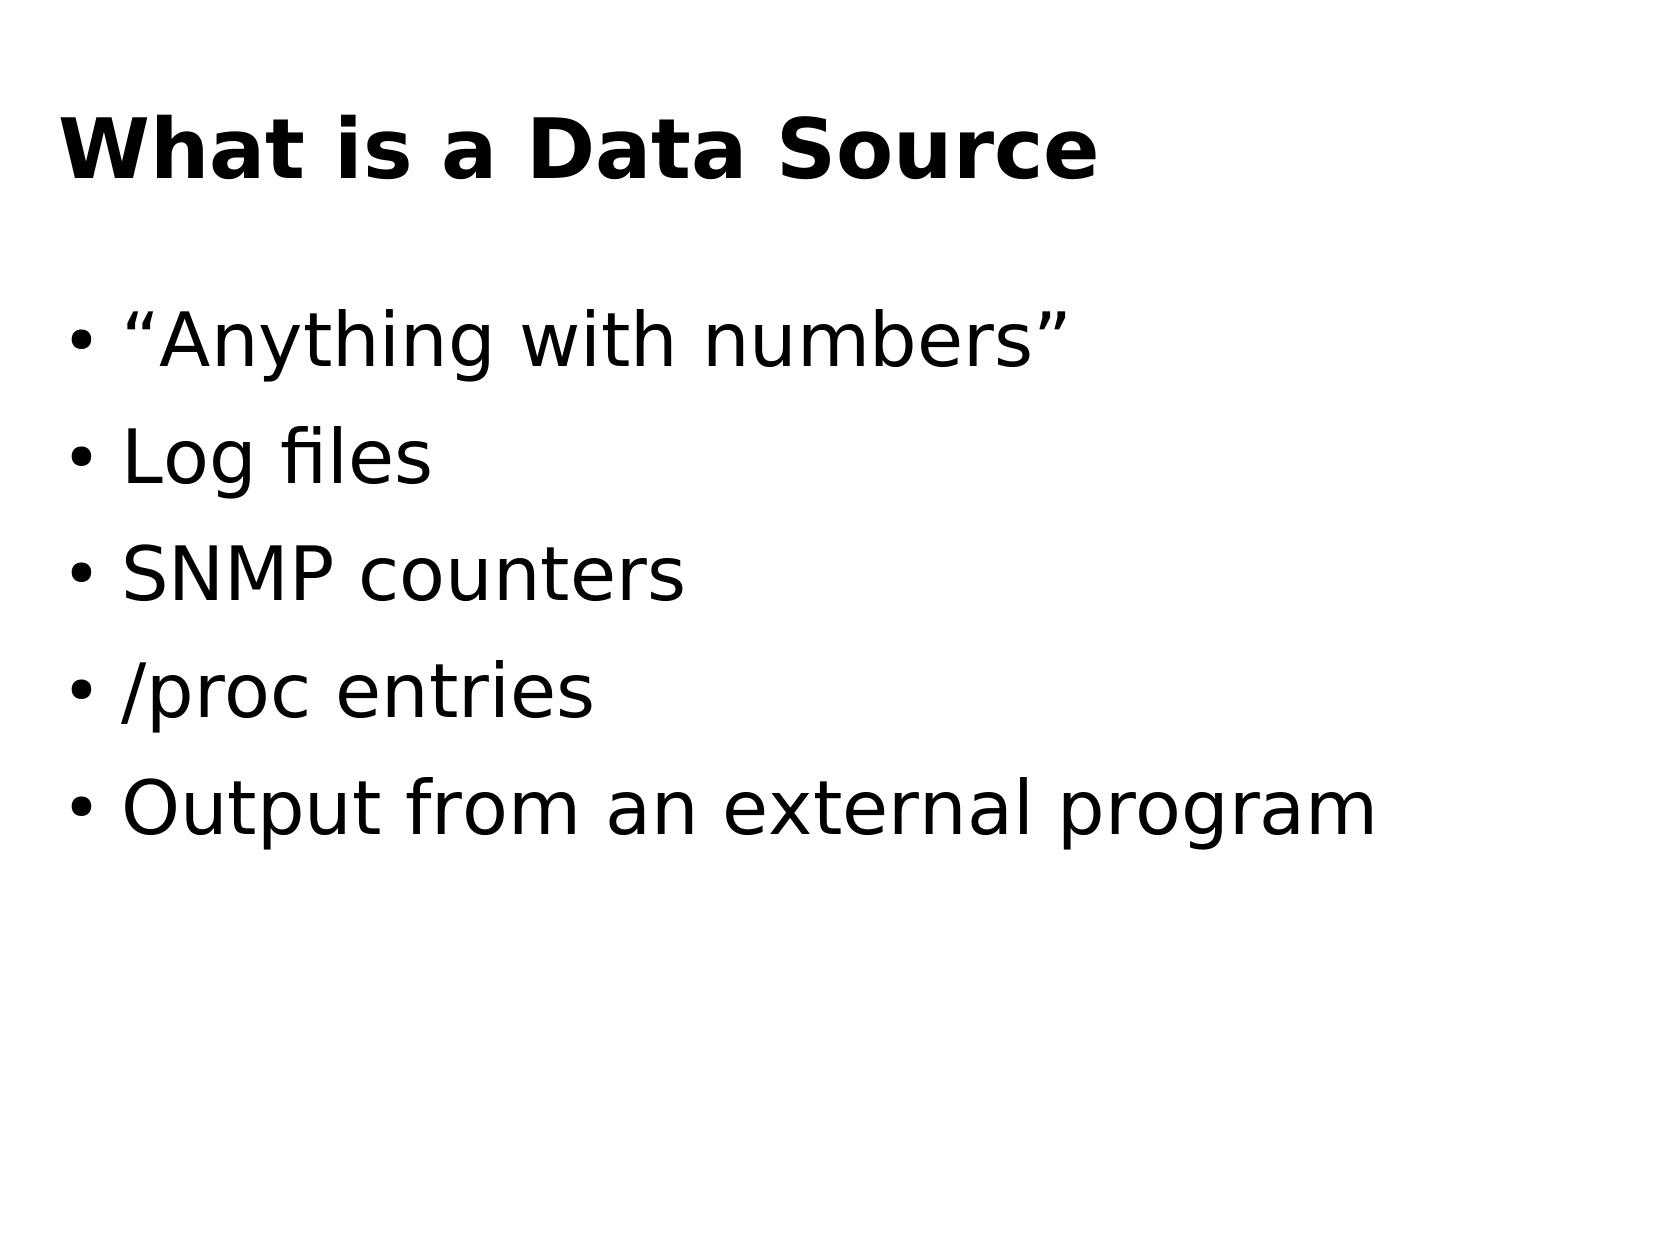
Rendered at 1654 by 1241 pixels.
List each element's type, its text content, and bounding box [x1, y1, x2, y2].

list “Anything with numbers” Log files SNMP counters /proc entries Output from an external program [50, 297, 1571, 1101]
title What is a Data Source [59, 75, 1607, 225]
